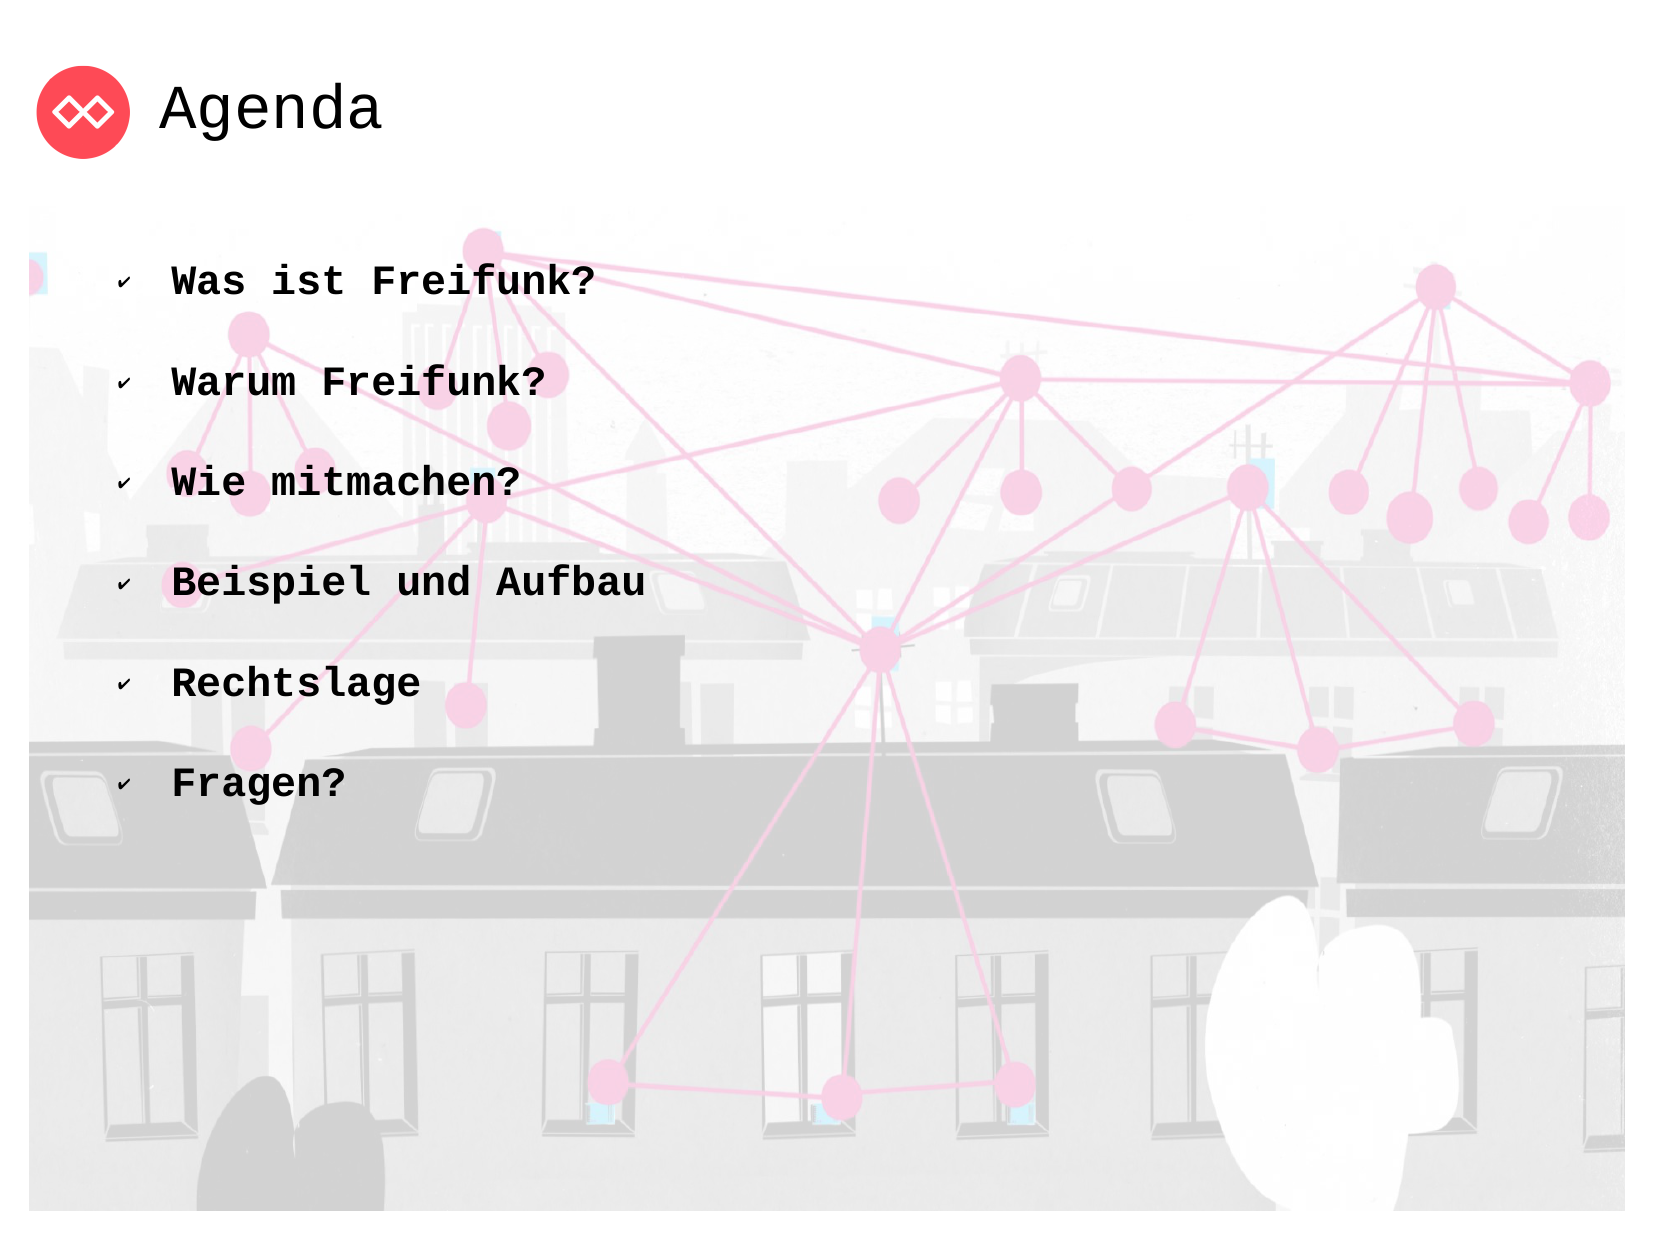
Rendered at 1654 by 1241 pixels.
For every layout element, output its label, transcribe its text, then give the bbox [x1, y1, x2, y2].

picture [29, 206, 1625, 1211]
list Was ist Freifunk? Warum Freifunk? Wie mitmachen? Beispiel und Aufbau Rechtslage Fragen? [100, 236, 1589, 1187]
title Agenda [159, 15, 1648, 208]
picture [17, 46, 149, 178]
